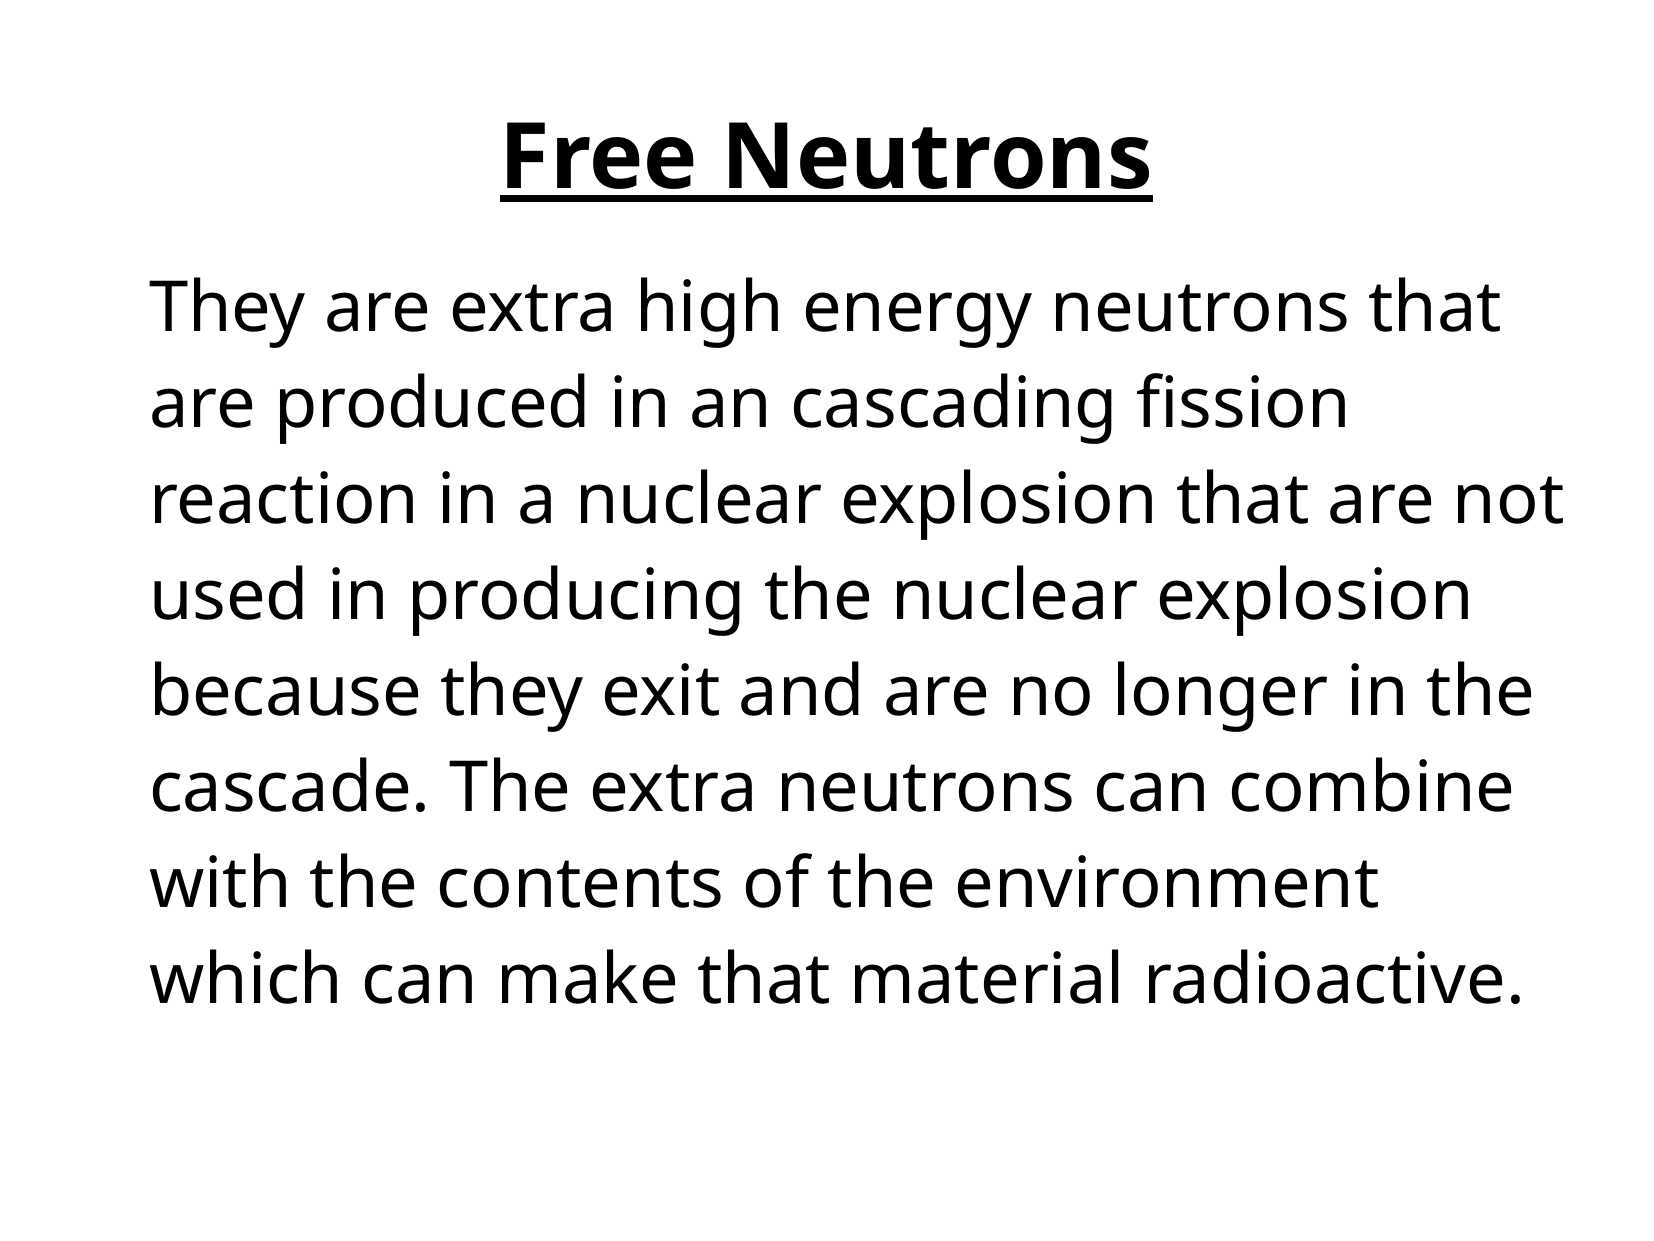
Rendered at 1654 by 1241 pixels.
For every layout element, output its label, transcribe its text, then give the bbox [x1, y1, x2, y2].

title Free Neutrons [82, 49, 1571, 256]
list They are extra high energy neutrons that are produced in an cascading fission reaction in a nuclear explosion that are not used in producing the nuclear explosion because they exit and are no longer in the cascade. The extra neutrons can combine with the contents of the environment which can make that material radioactive. [82, 256, 1571, 1111]
